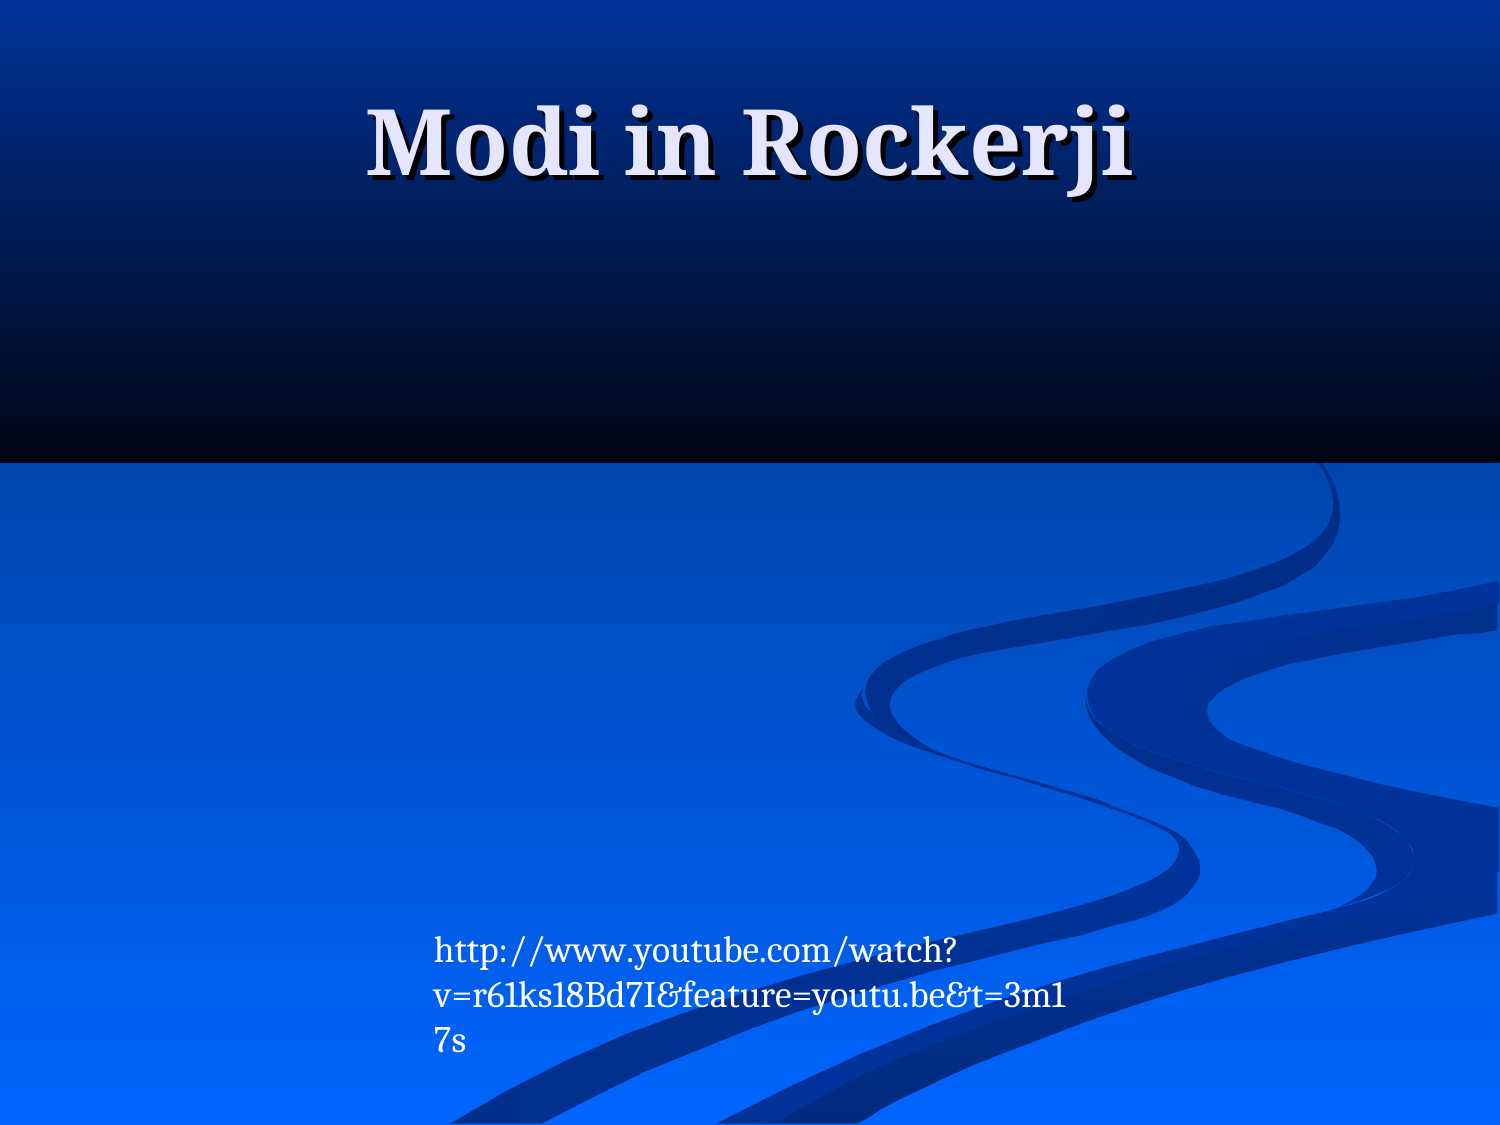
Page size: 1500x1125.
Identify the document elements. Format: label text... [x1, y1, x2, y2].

text_box http://www.youtube.com/watch?v=r61ks18Bd7I&feature=youtu.be&t=3m17s [419, 916, 1098, 1068]
title Modi in Rockerji [75, 45, 1426, 233]
